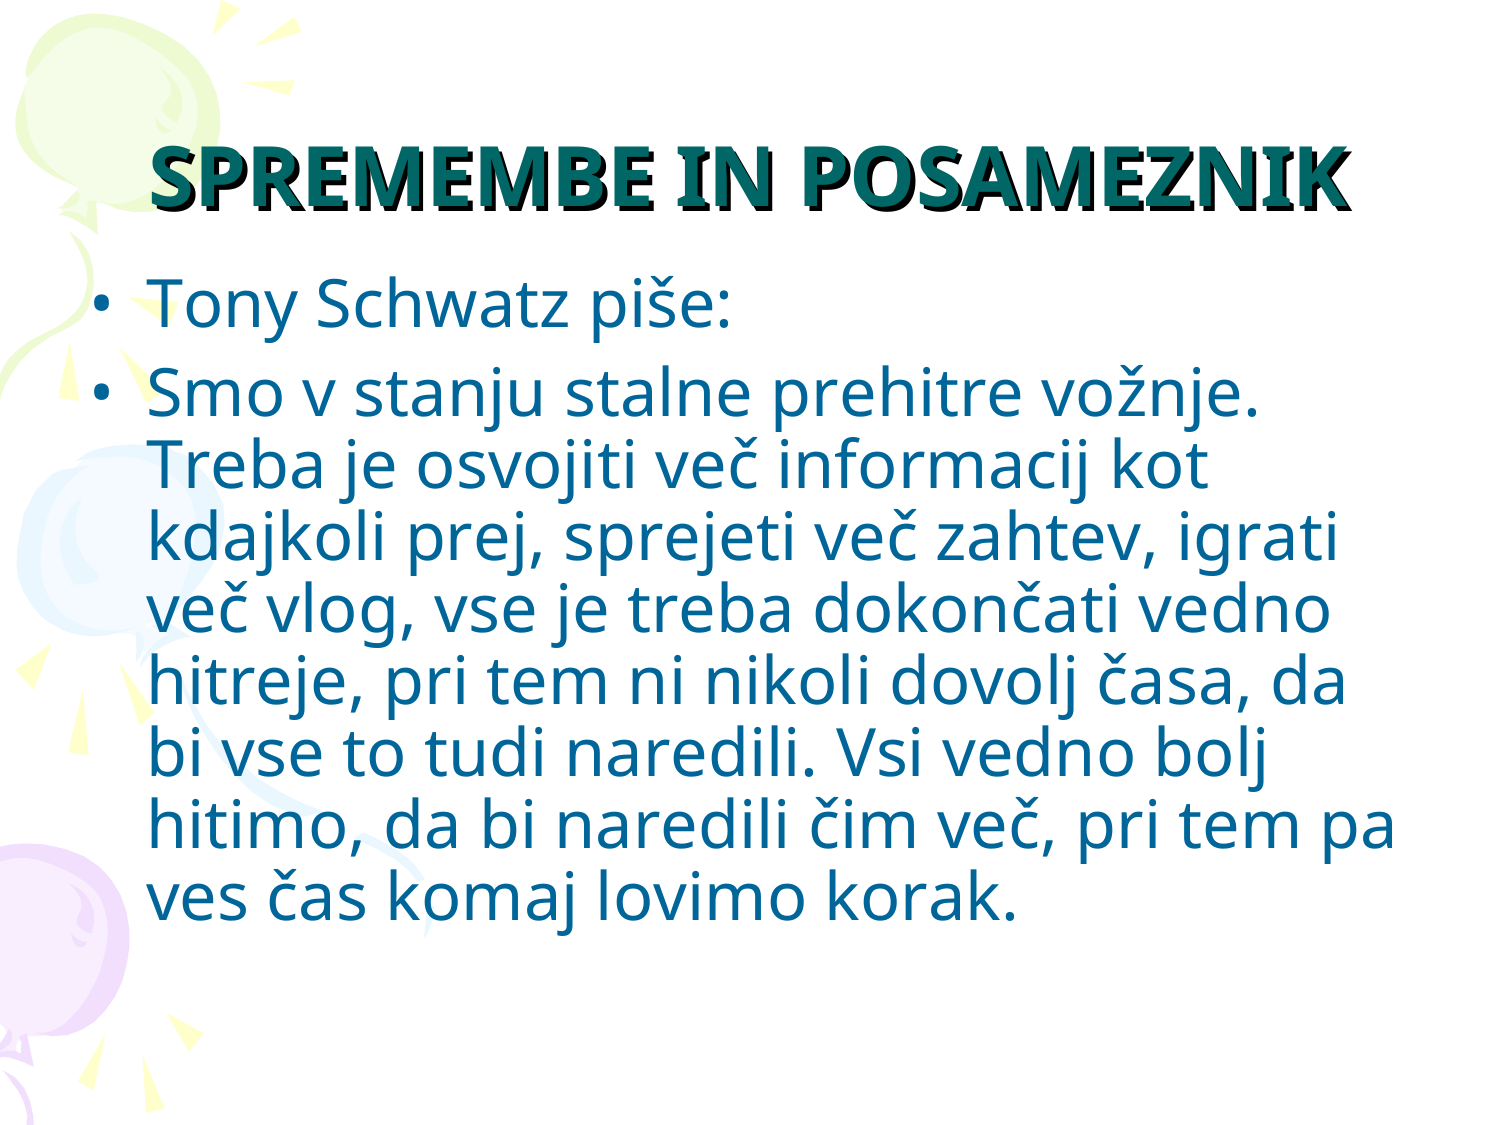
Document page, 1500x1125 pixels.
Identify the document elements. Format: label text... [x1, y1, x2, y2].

list Tony Schwatz piše: Smo v stanju stalne prehitre vožnje. Treba je osvojiti več informacij kot kdajkoli prej, sprejeti več zahtev, igrati več vlog, vse je treba dokončati vedno hitreje, pri tem ni nikoli dovolj časa, da bi vse to tudi naredili. Vsi vedno bolj hitimo, da bi naredili čim več, pri tem pa ves čas komaj lovimo korak. [75, 262, 1426, 994]
title SPREMEMBE IN POSAMEZNIK [72, 16, 1426, 233]
